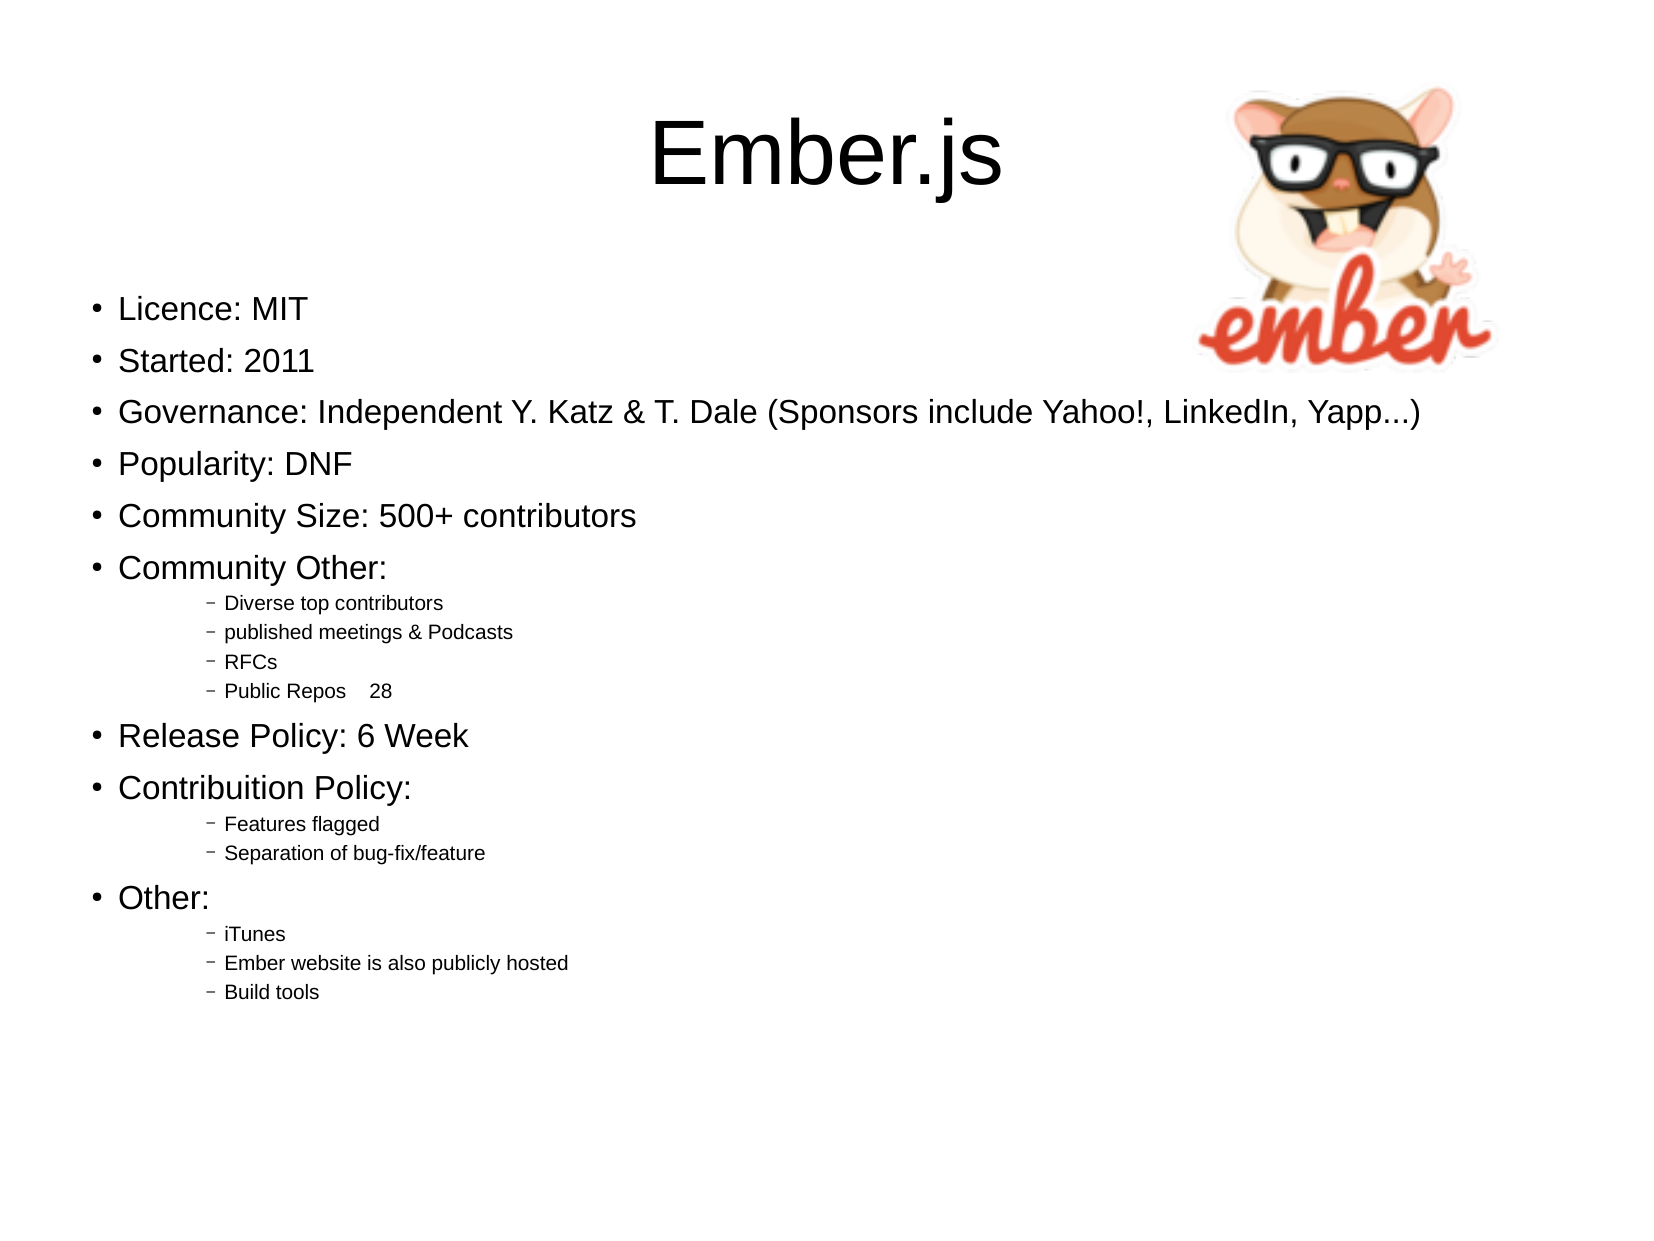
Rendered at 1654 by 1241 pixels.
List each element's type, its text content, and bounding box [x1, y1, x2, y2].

title Ember.js [82, 49, 1571, 257]
list Licence: MIT Started: 2011 Governance: Independent Y. Katz & T. Dale (Sponsors include Yahoo!, LinkedIn, Yapp...) Popularity: DNF Community Size: 500+ contributors Community Other: Diverse top contributors published meetings & Podcasts RFCs Public Repos 28 Release Policy: 6 Week Contribuition Policy: Features flagged Separation of bug-fix/feature Other: iTunes Ember website is also publicly hosted Build tools [82, 290, 1571, 1010]
picture [1192, 82, 1499, 373]
